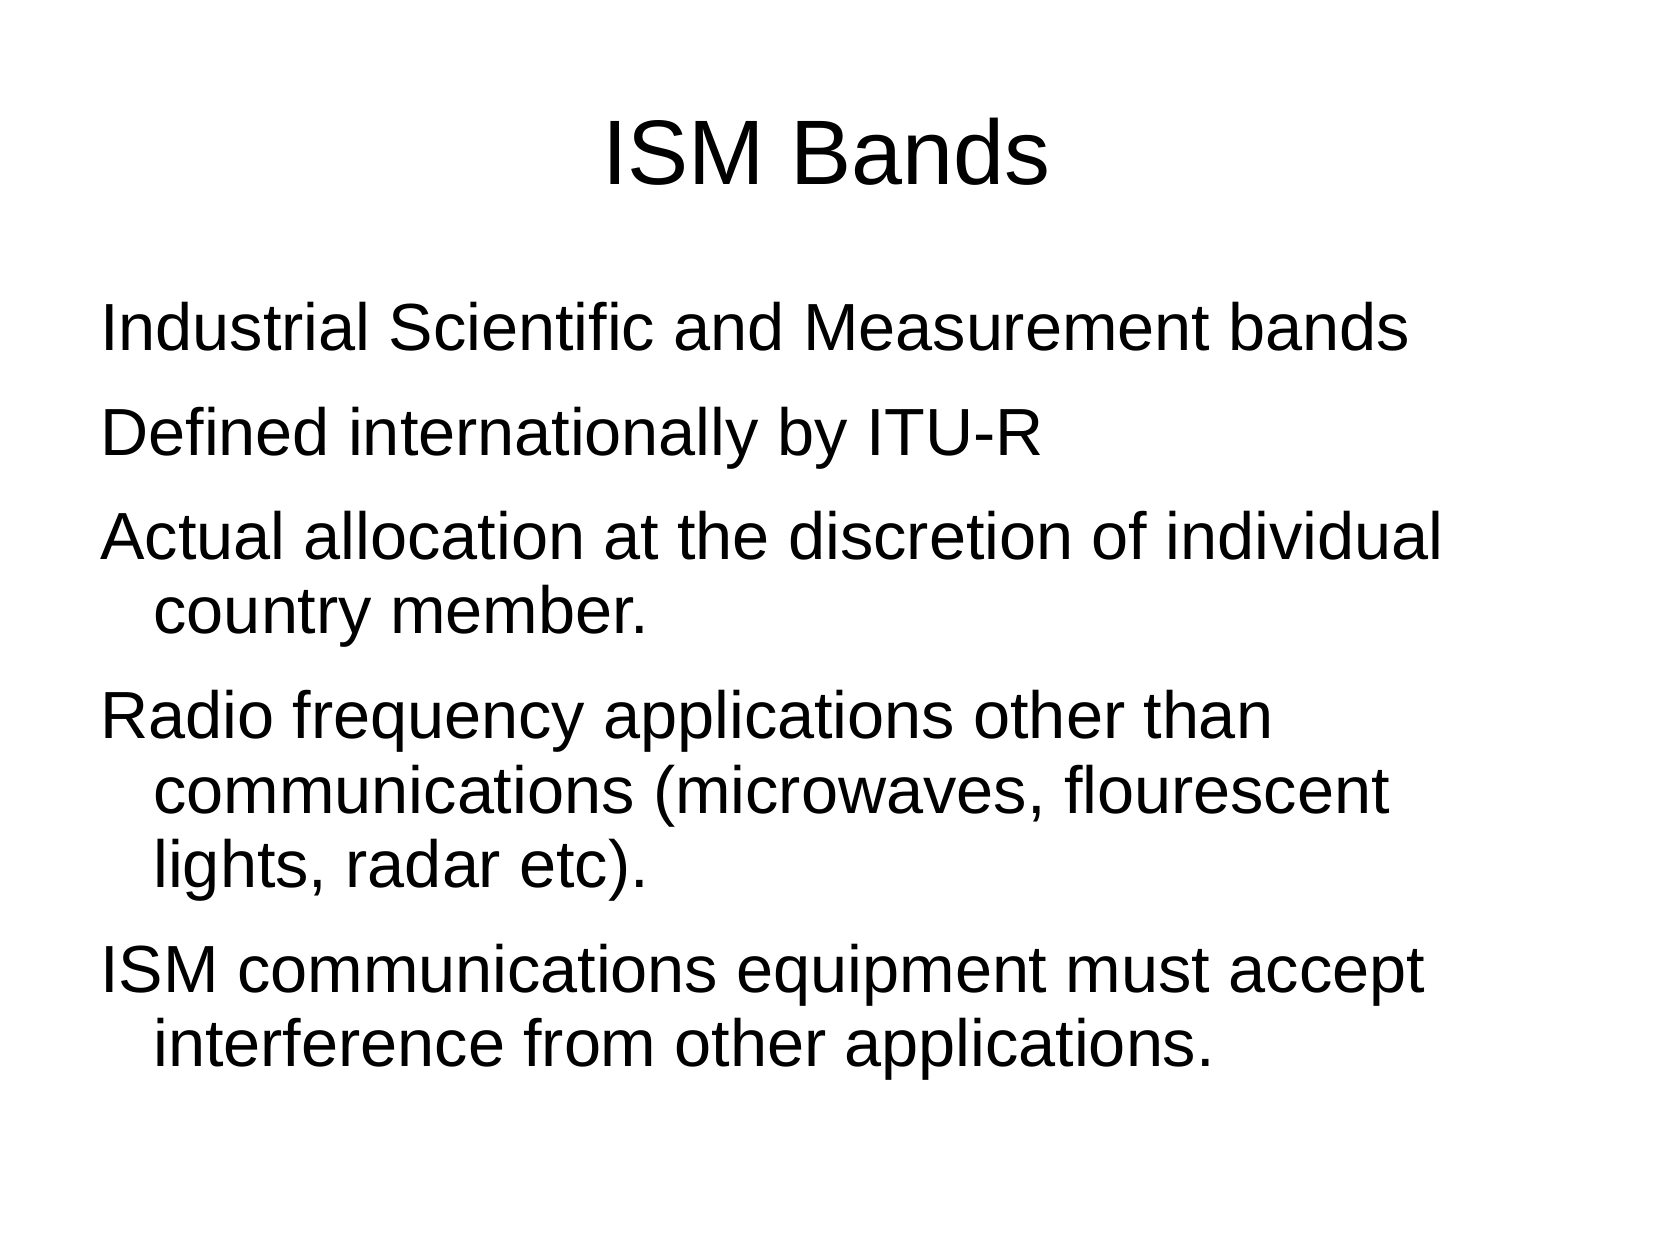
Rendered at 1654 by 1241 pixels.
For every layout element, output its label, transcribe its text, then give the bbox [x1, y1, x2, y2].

list Industrial Scientific and Measurement bands Defined internationally by ITU-R Actual allocation at the discretion of individual country member. Radio frequency applications other than communications (microwaves, flourescent lights, radar etc). ISM communications equipment must accept interference from other applications. [82, 290, 1571, 1094]
title ISM Bands [82, 56, 1571, 250]
